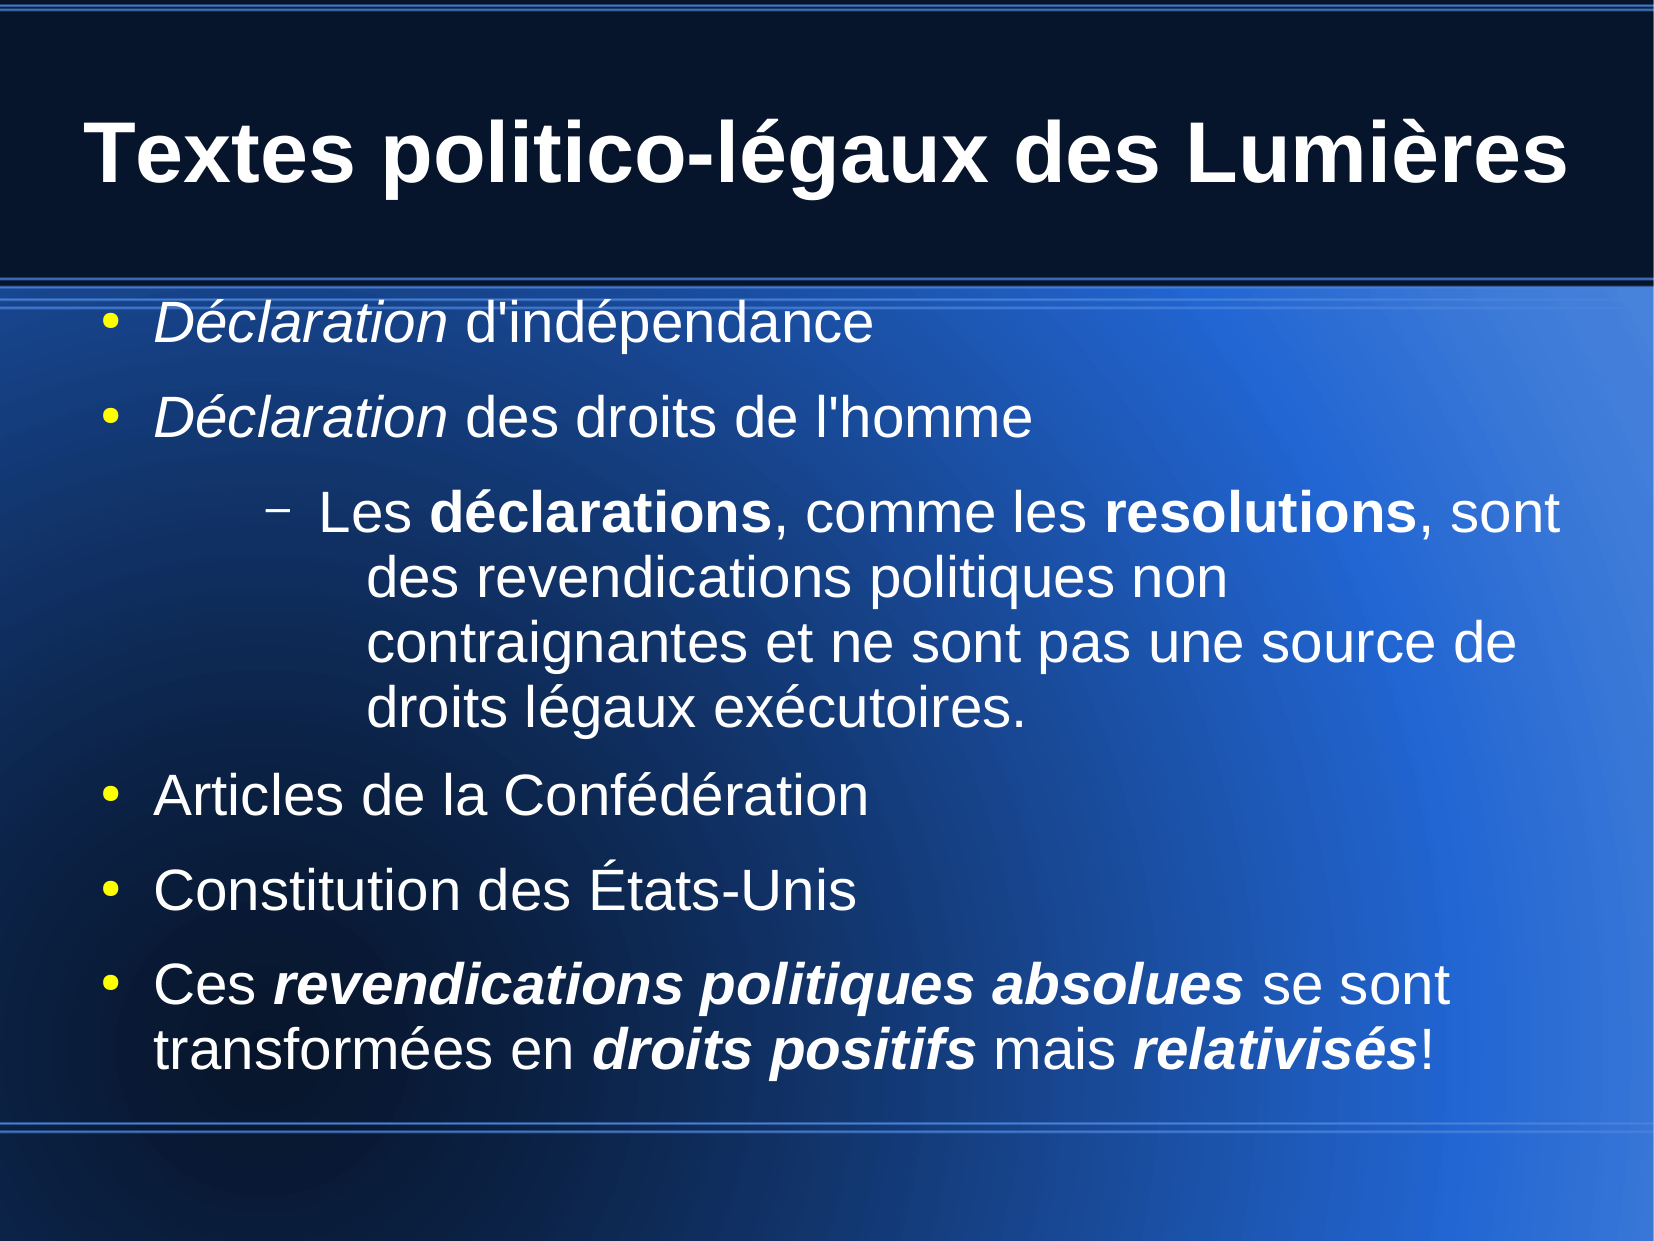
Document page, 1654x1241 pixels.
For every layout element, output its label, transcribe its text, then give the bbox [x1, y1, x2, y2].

title Textes politico-légaux des Lumières [82, 49, 1571, 257]
picture [0, 0, 1654, 1241]
list Déclaration d'indépendance Déclaration des droits de l'homme Les déclarations, comme les resolutions, sont des revendications politiques non contraignantes et ne sont pas une source de droits légaux exécutoires. Articles de la Confédération Constitution des États-Unis Ces revendications politiques absolues se sont transformées en droits positifs mais relativisés! [82, 290, 1571, 1150]
